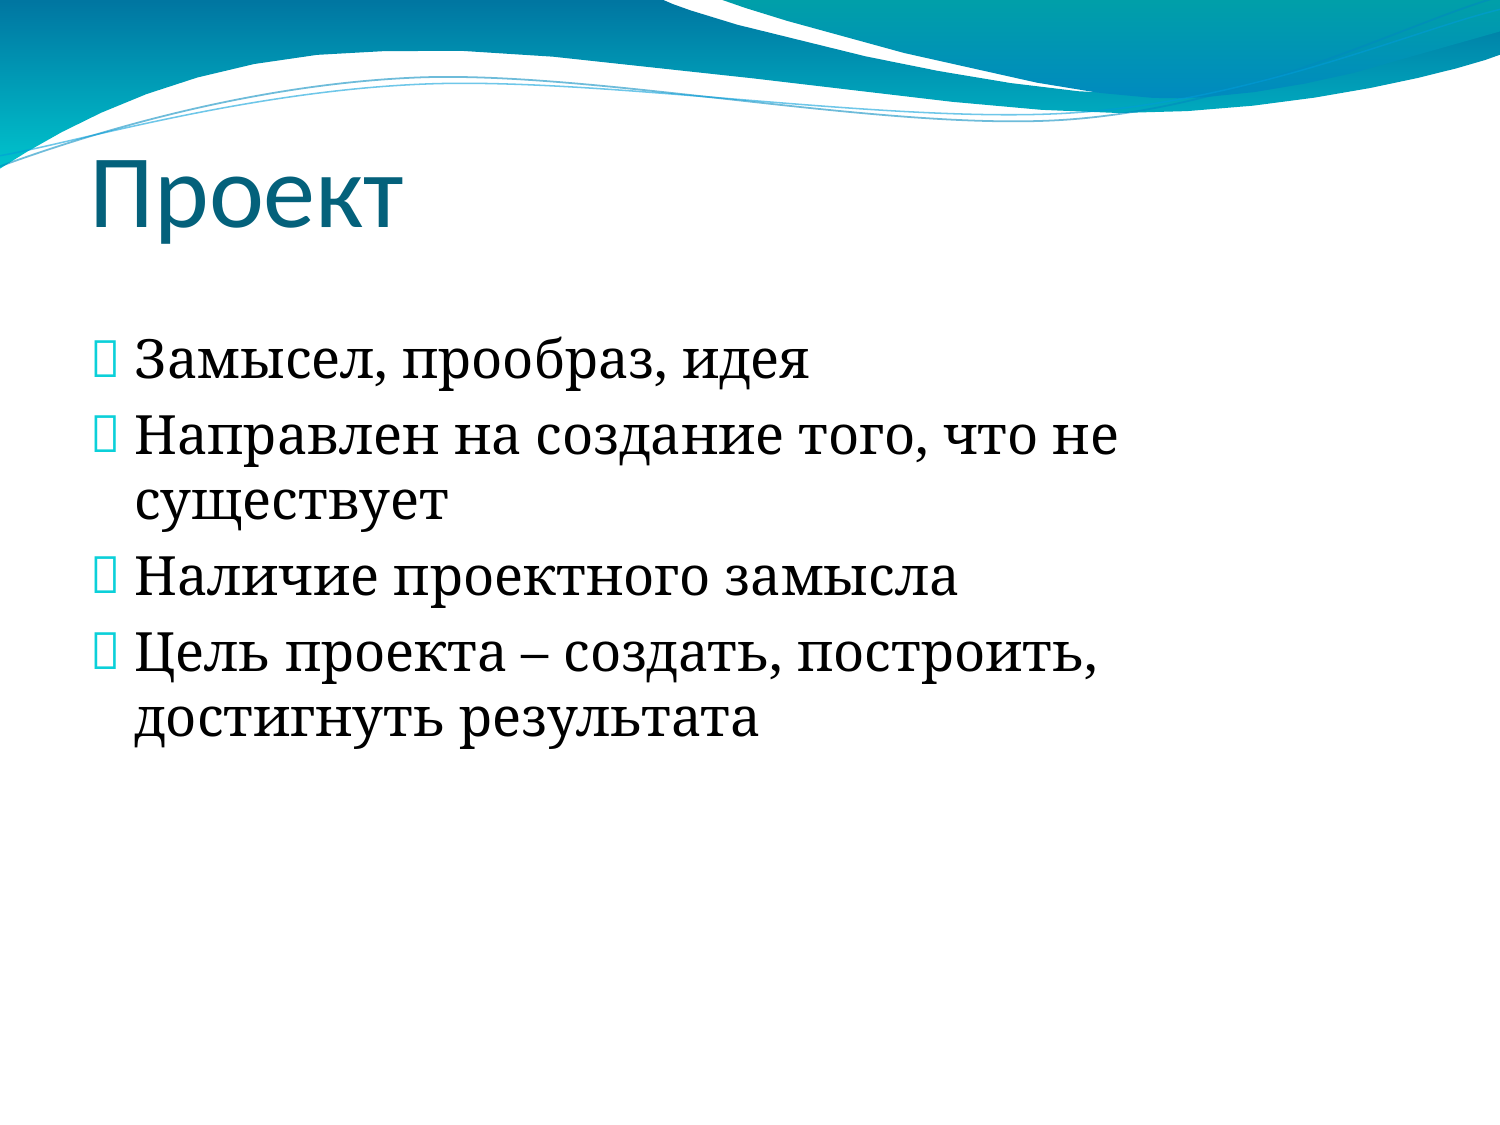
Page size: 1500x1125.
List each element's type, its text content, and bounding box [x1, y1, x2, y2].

list Замысел, прообраз, идея Направлен на создание того, что не существует Наличие проектного замысла Цель проекта – создать, построить, достигнуть результата [75, 317, 1425, 1038]
title Проект [75, 115, 1425, 304]
